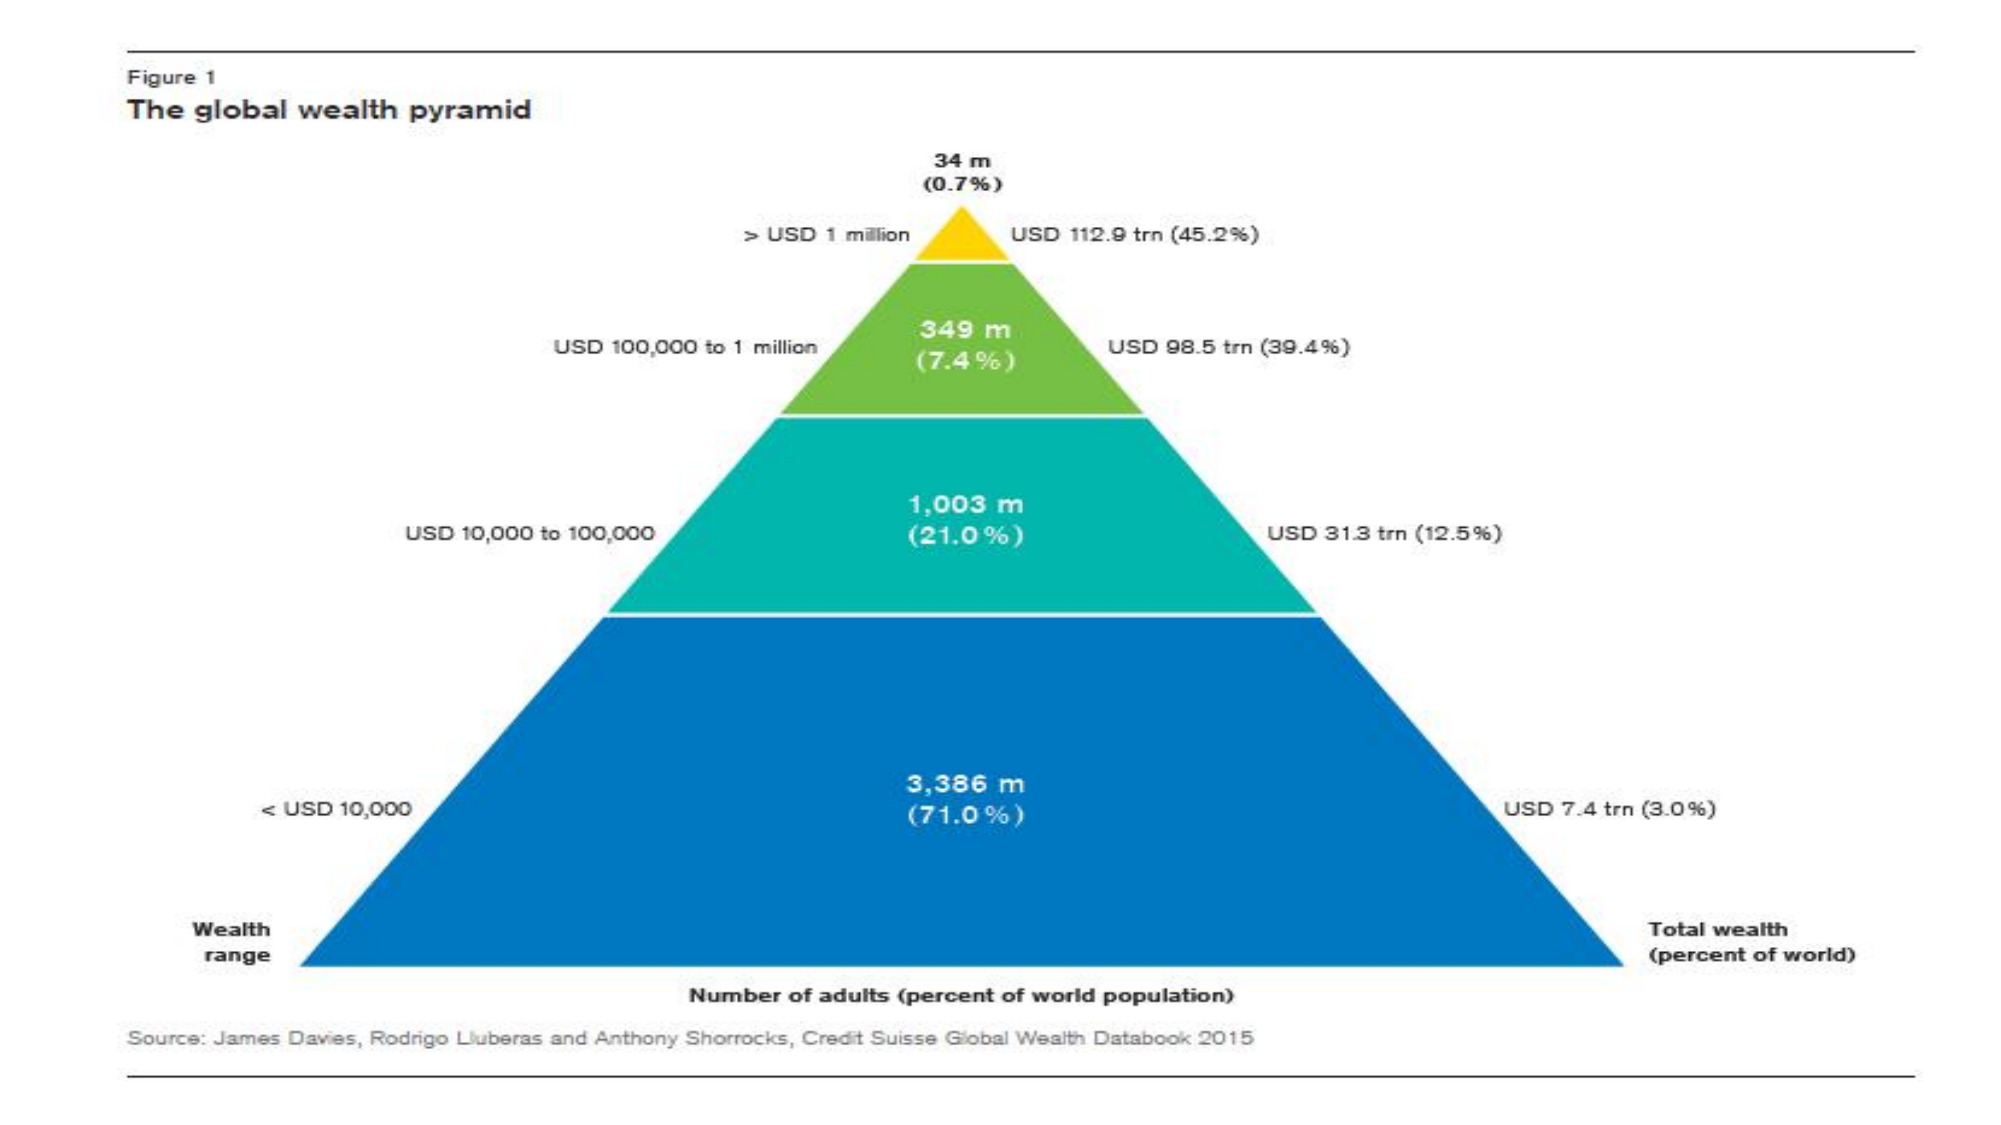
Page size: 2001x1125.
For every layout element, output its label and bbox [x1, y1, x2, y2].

picture [99, 28, 1923, 1082]
